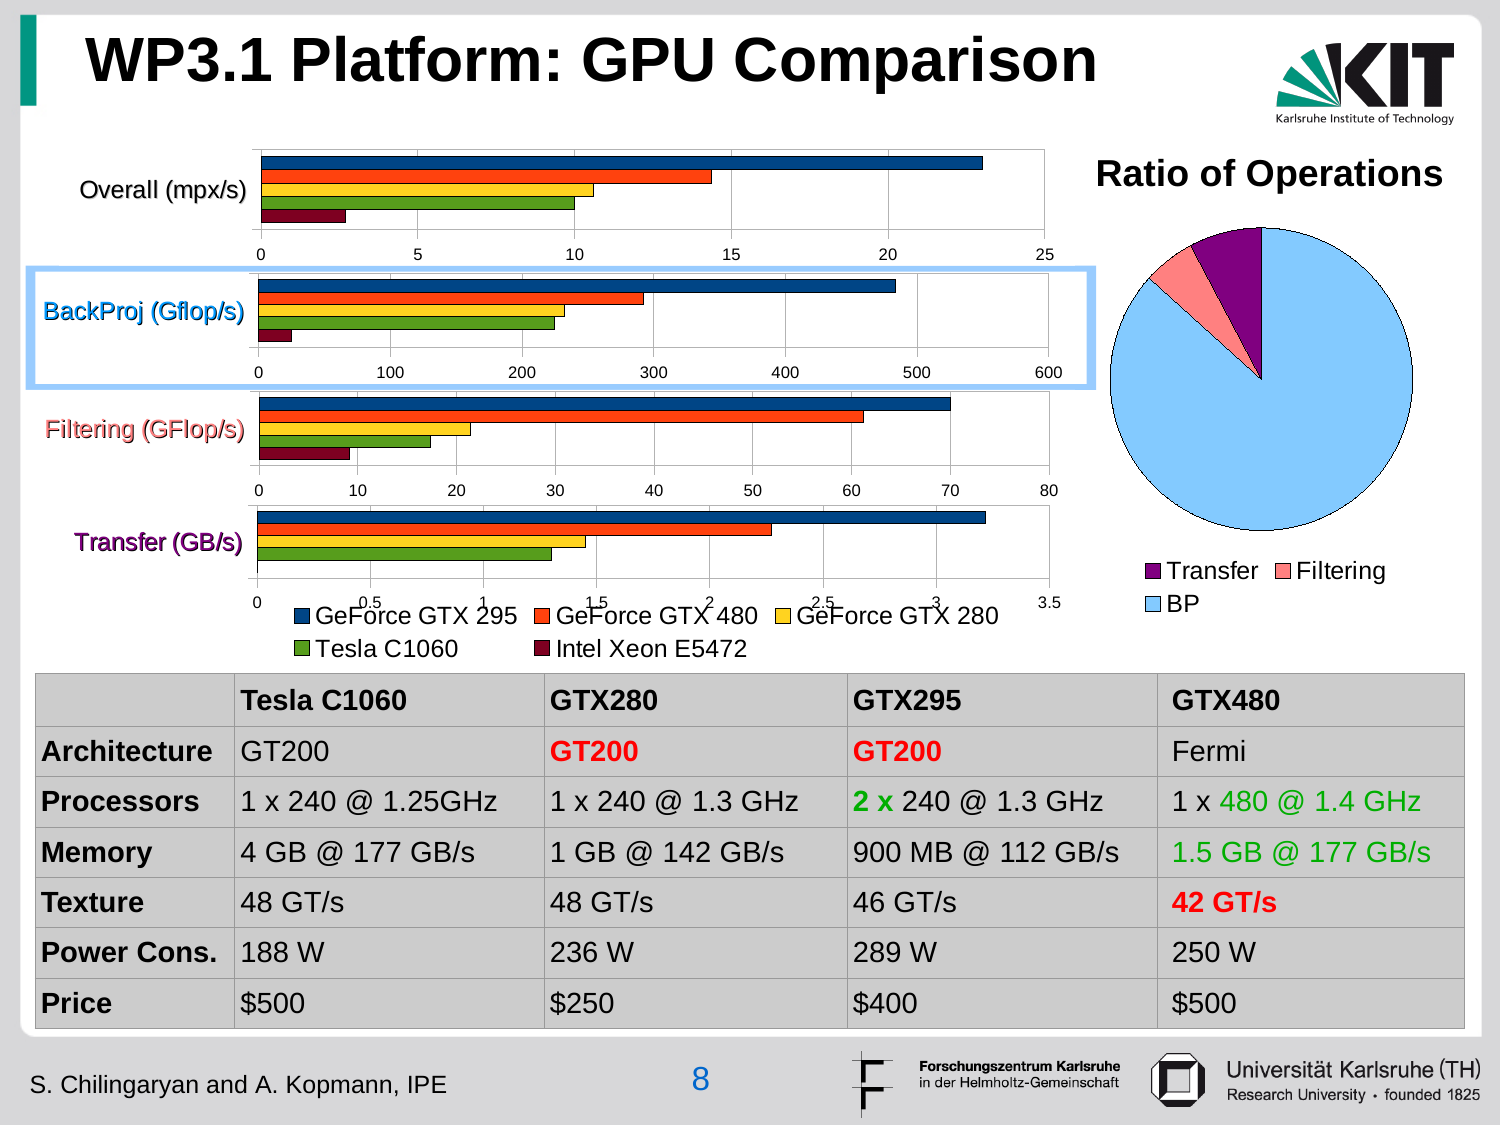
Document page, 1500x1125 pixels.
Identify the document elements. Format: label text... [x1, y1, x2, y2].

text_box [25, 265, 1097, 390]
table_cell Power Cons. [36, 928, 234, 978]
table_cell 46 GT/s [848, 878, 1157, 927]
table_cell 4 GB @ 177 GB/s [235, 828, 544, 877]
table_cell 289 W [848, 928, 1157, 978]
table_cell 1 x 240 @ 1.25GHz [235, 777, 544, 827]
table_header [36, 674, 234, 726]
table_cell $400 [848, 979, 1157, 1028]
table_cell 1.5 GB @ 177 GB/s [1158, 828, 1464, 877]
table_cell 42 GT/s [1158, 878, 1464, 927]
table_cell 188 W [235, 928, 544, 978]
table_cell Memory [36, 828, 234, 877]
chart [23, 206, 1477, 673]
table_cell 1 GB @ 142 GB/s [545, 828, 847, 877]
table_cell Texture [36, 878, 234, 927]
picture [0, 0, 1500, 1125]
table_header GTX480 [1158, 674, 1464, 726]
chart [59, 147, 1075, 266]
table_header GTX295 [848, 674, 1157, 726]
table_cell 1 x 240 @ 1.3 GHz [545, 777, 847, 827]
table_cell $500 [235, 979, 544, 1028]
table_cell Architecture [36, 727, 234, 776]
table_header GTX280 [545, 674, 847, 726]
table_cell GT200 [848, 727, 1157, 776]
table_cell 2 x 240 @ 1.3 GHz [848, 777, 1157, 827]
table_cell GT200 [545, 727, 847, 776]
table_cell $250 [545, 979, 847, 1028]
table_cell 48 GT/s [235, 878, 544, 927]
table_cell $500 [1158, 979, 1464, 1028]
table_cell 250 W [1158, 928, 1464, 978]
chart [35, 271, 1087, 384]
table_cell 900 MB @ 112 GB/s [848, 828, 1157, 877]
table_header Tesla C1060 [235, 674, 544, 726]
table_cell GT200 [235, 727, 544, 776]
table_cell Fermi [1158, 727, 1464, 776]
table_cell 236 W [545, 928, 847, 978]
table_cell Price [36, 979, 234, 1028]
text_box Ratio of Operations [1080, 141, 1459, 231]
title WP3.1 Platform: GPU Comparison [85, 0, 1141, 125]
table_cell 1 x 480 @ 1.4 GHz [1158, 777, 1464, 827]
table_cell 48 GT/s [545, 878, 847, 927]
table_cell Processors [36, 777, 234, 827]
